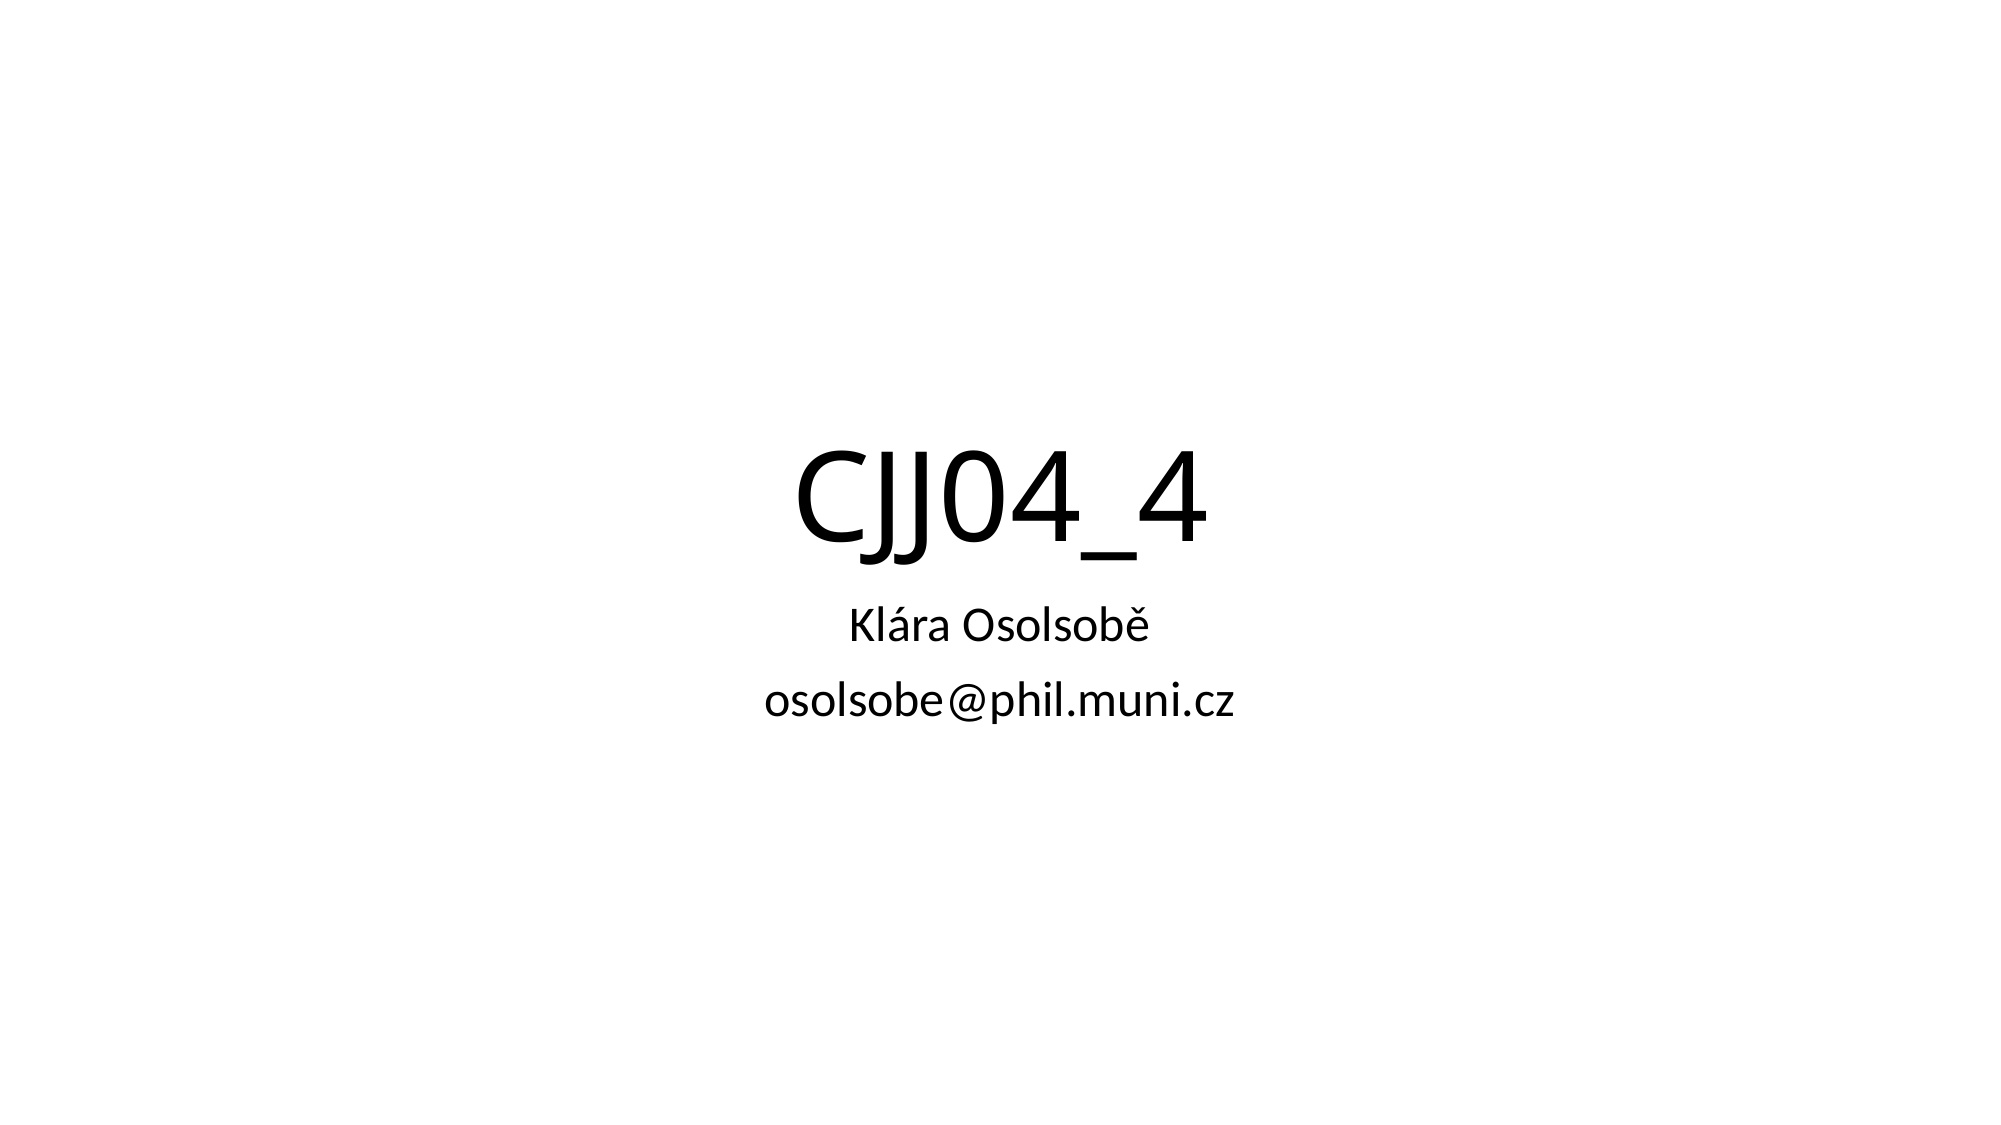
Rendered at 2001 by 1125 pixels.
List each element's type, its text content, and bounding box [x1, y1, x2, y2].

subtitle Klára Osolsobě osolsobe@phil.muni.cz [249, 590, 1750, 863]
title CJJ04_4 [249, 184, 1750, 576]
